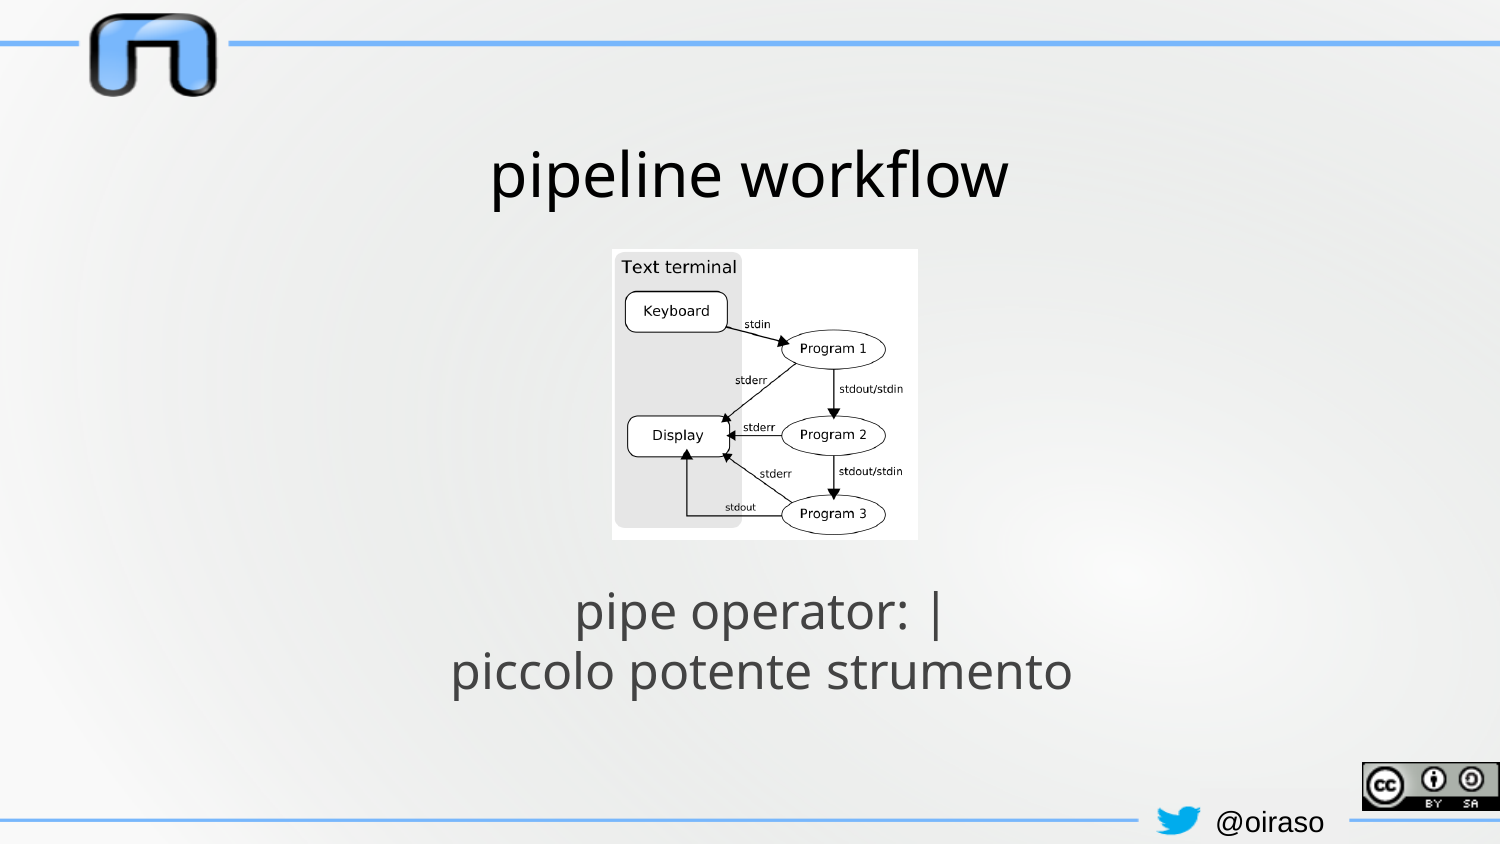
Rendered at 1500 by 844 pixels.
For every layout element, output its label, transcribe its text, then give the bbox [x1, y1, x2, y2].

picture [0, 0, 1500, 844]
title pipeline workflow [112, 116, 1388, 225]
text_box @oirasor [1200, 788, 1350, 844]
subtitle pipe operator: | piccolo potente strumento [125, 564, 1400, 767]
